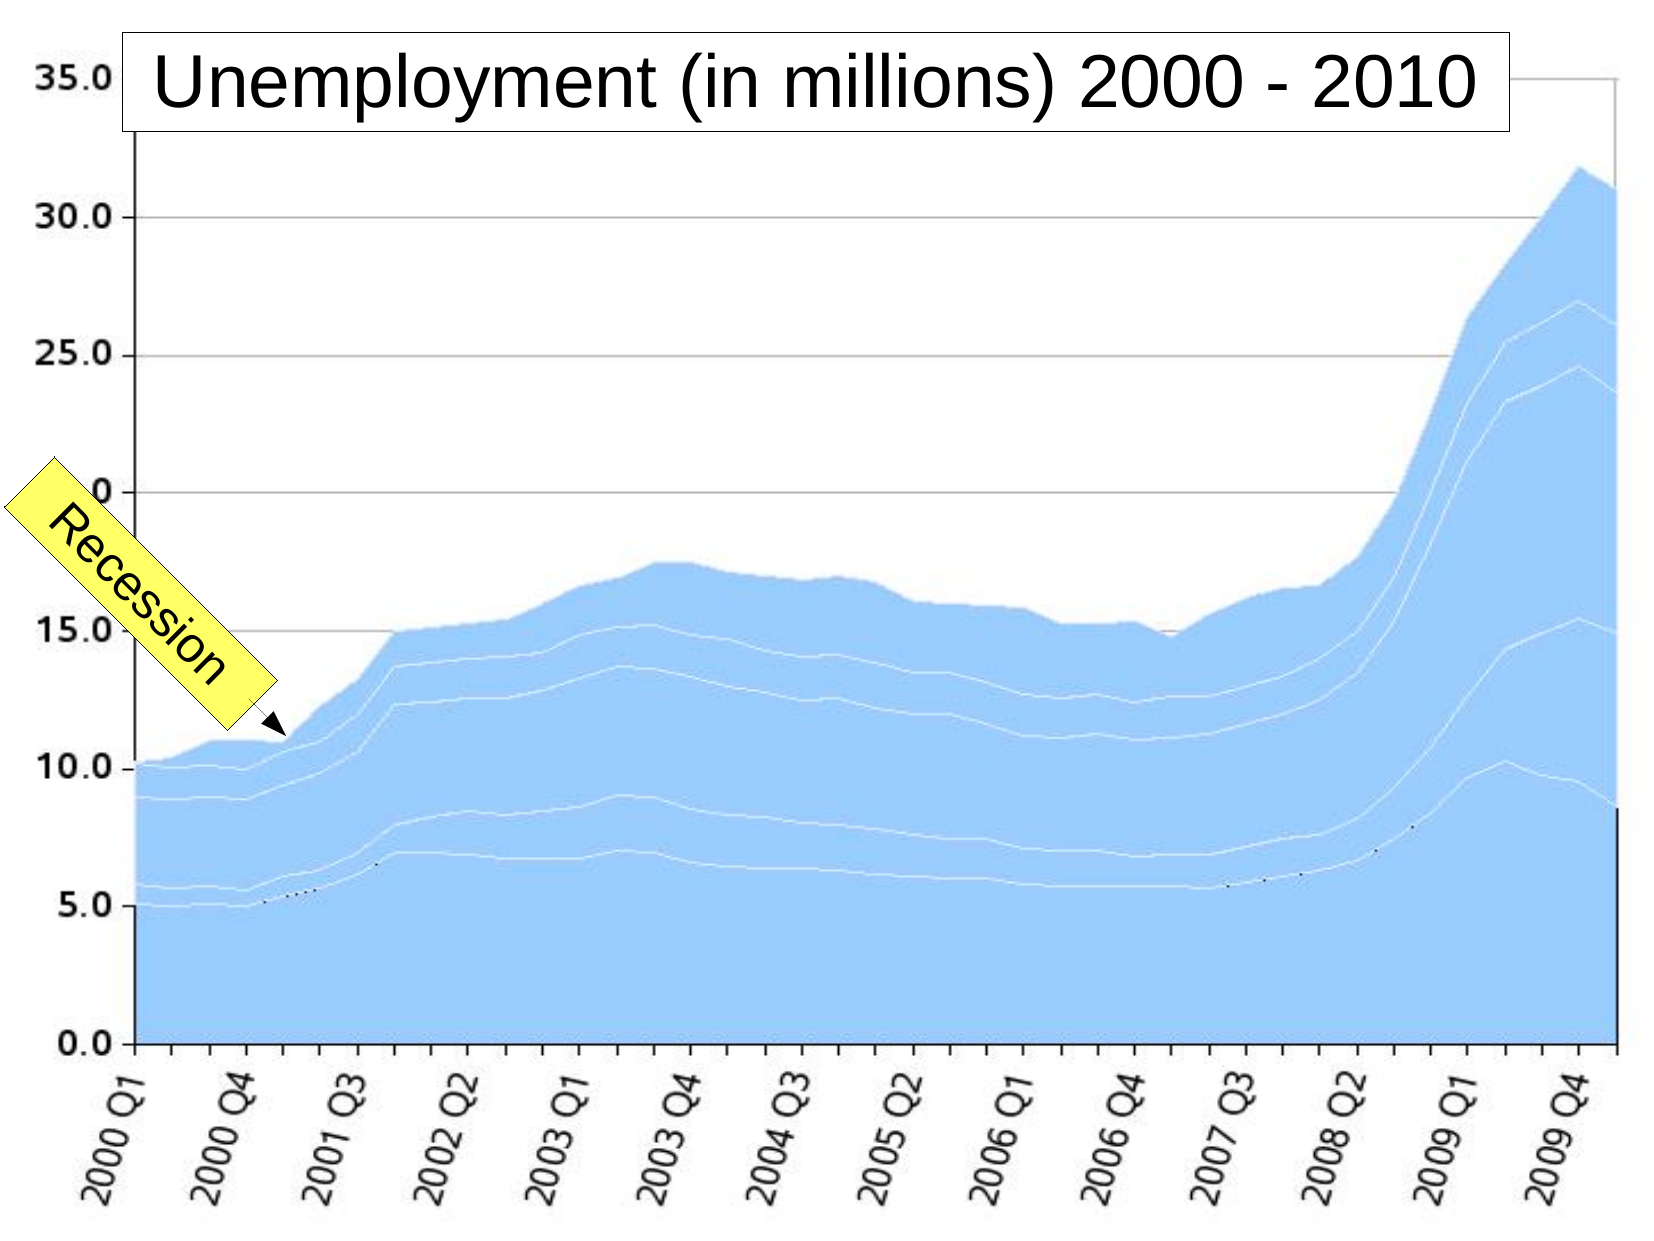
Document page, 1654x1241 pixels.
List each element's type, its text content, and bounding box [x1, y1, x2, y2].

text_box Unemployment (in millions) 2000 - 2010 [122, 32, 1510, 132]
picture [0, 35, 1651, 1237]
text_box Recession [4, 456, 278, 731]
